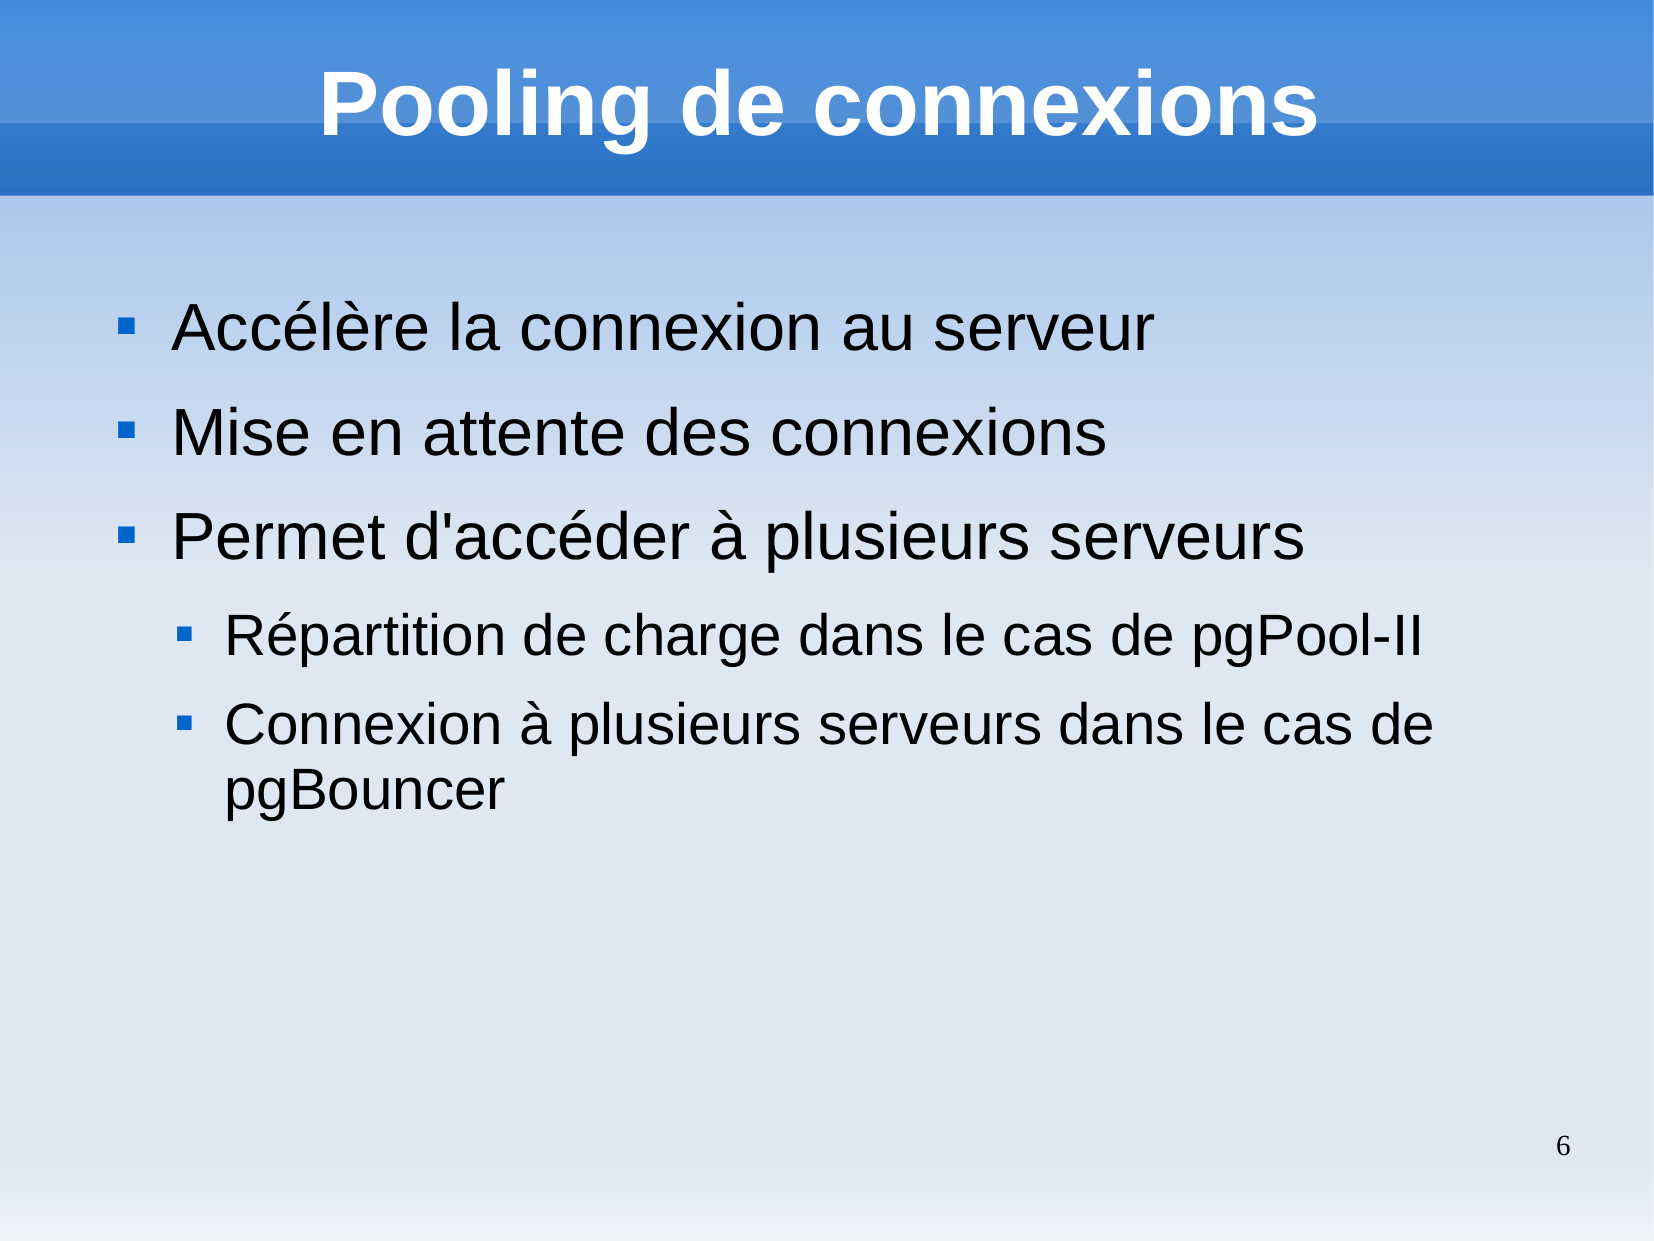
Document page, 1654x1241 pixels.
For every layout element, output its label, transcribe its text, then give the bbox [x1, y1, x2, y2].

picture [0, 0, 1654, 1241]
title Pooling de connexions [76, 0, 1565, 208]
list Accélère la connexion au serveur Mise en attente des connexions Permet d'accéder à plusieurs serveurs Répartition de charge dans le cas de pgPool-II Connexion à plusieurs serveurs dans le cas de pgBouncer [82, 290, 1571, 1109]
